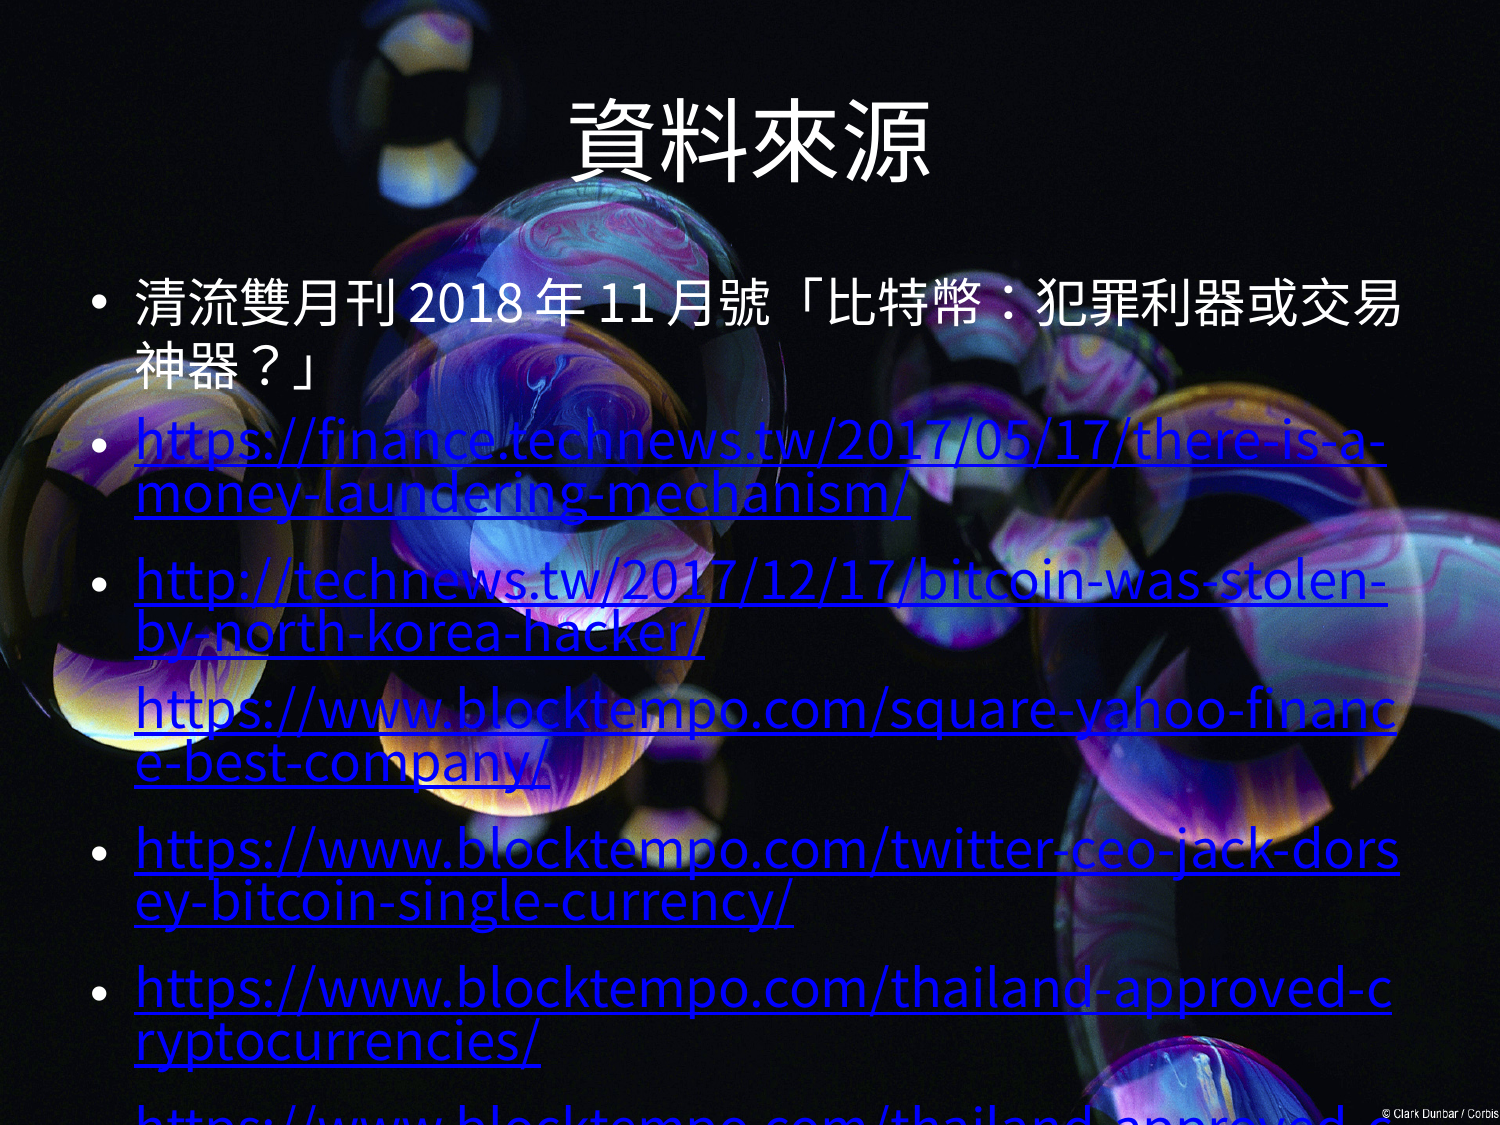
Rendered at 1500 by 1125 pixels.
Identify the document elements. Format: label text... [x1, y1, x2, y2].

title 資料來源 [75, 45, 1425, 233]
picture [0, 0, 1500, 1125]
list 清流雙月刊2018年11月號「比特幣：犯罪利器或交易神器？」 https://finance.technews.tw/2017/05/17/there-is-a-money-laundering-mechanism/ http://technews.tw/2017/12/17/bitcoin-was-stolen-by-north-korea-hacker/https://www.blocktempo.com/square-yahoo-finance-best-company/ https://www.blocktempo.com/twitter-ceo-jack-dorsey-bitcoin-single-currency/ https://www.blocktempo.com/thailand-approved-cryptocurrencies/ https://www.blocktempo.com/thailand-approved-cryptocurrencies/ https://www.chinatimes.com/newspapers/20180627000350-260205?chdtv [75, 262, 1425, 1005]
picture [1296, 1121, 1307, 1125]
picture [618, 1121, 629, 1125]
